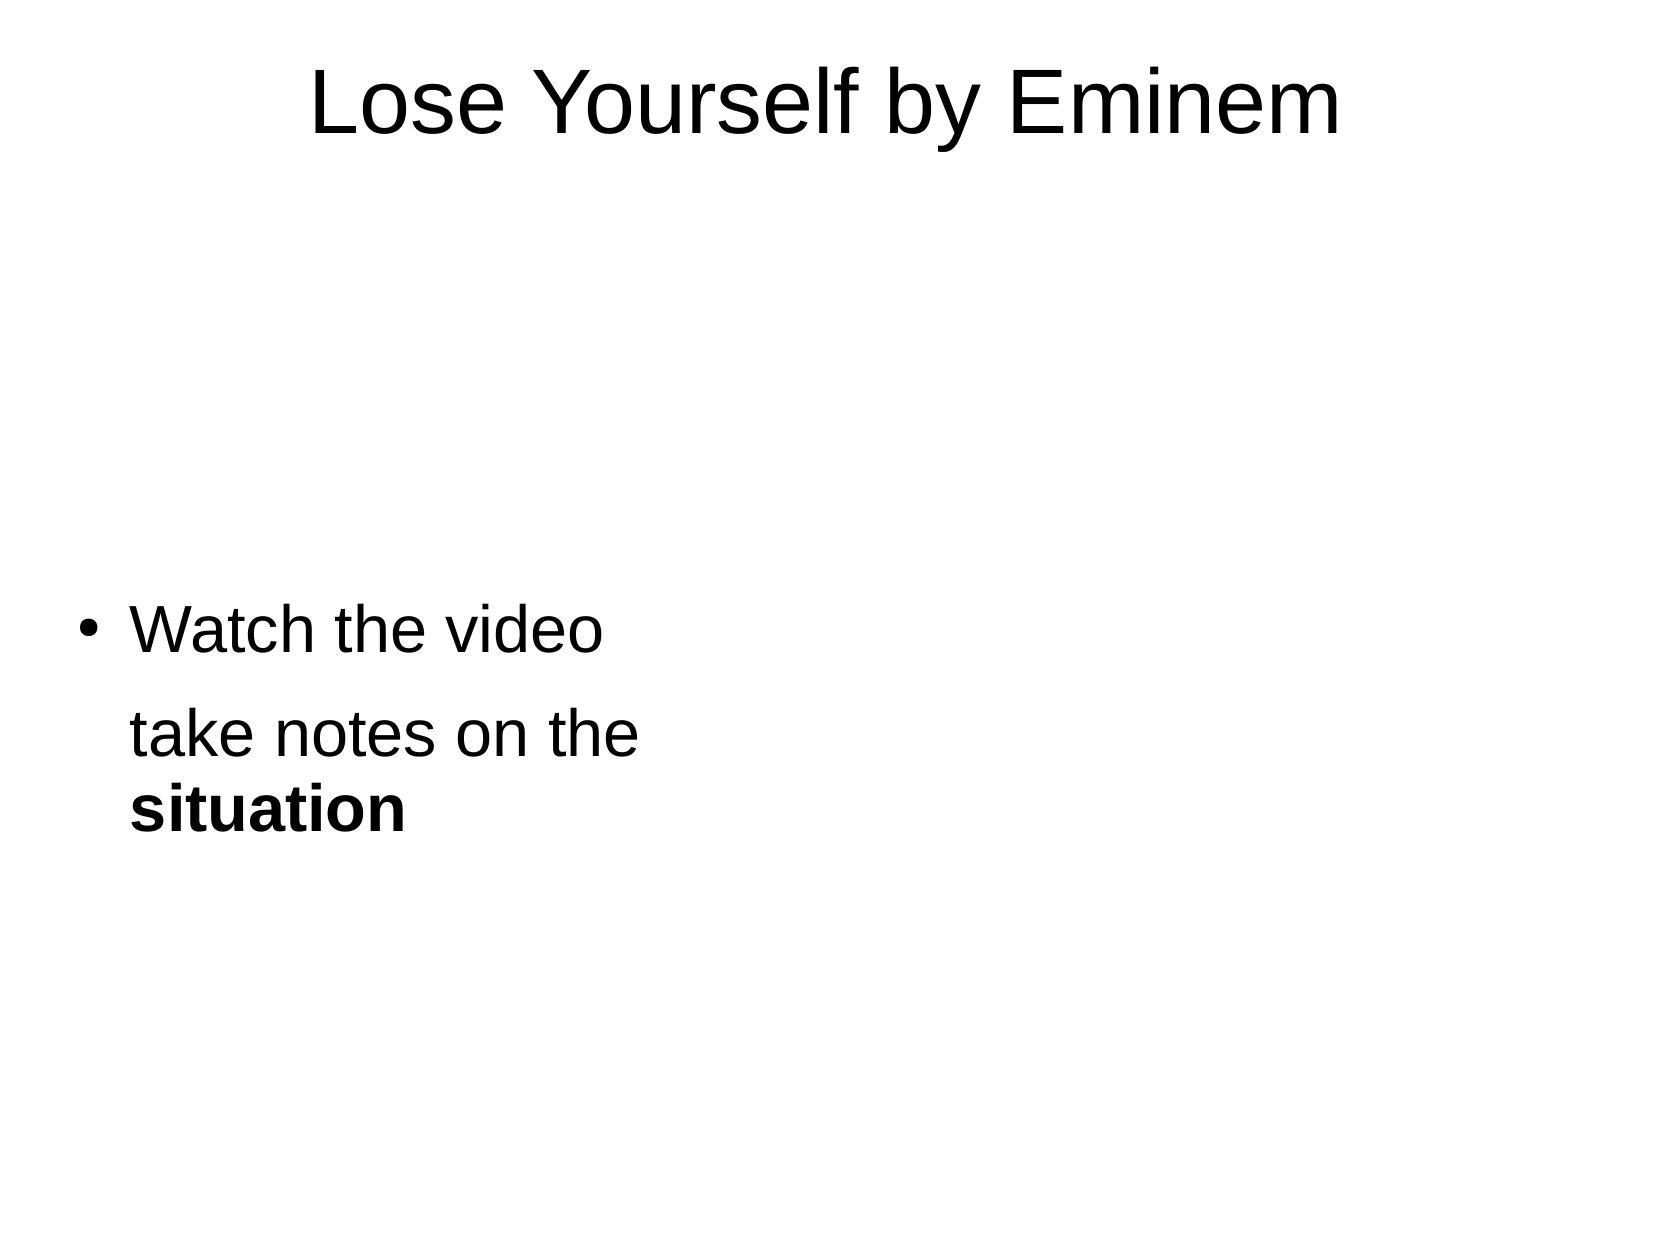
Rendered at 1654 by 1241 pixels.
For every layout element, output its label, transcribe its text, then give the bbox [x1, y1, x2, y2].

list Watch the video take notes on the situation [59, 591, 786, 1241]
title Lose Yourself by Eminem [82, 49, 1571, 257]
